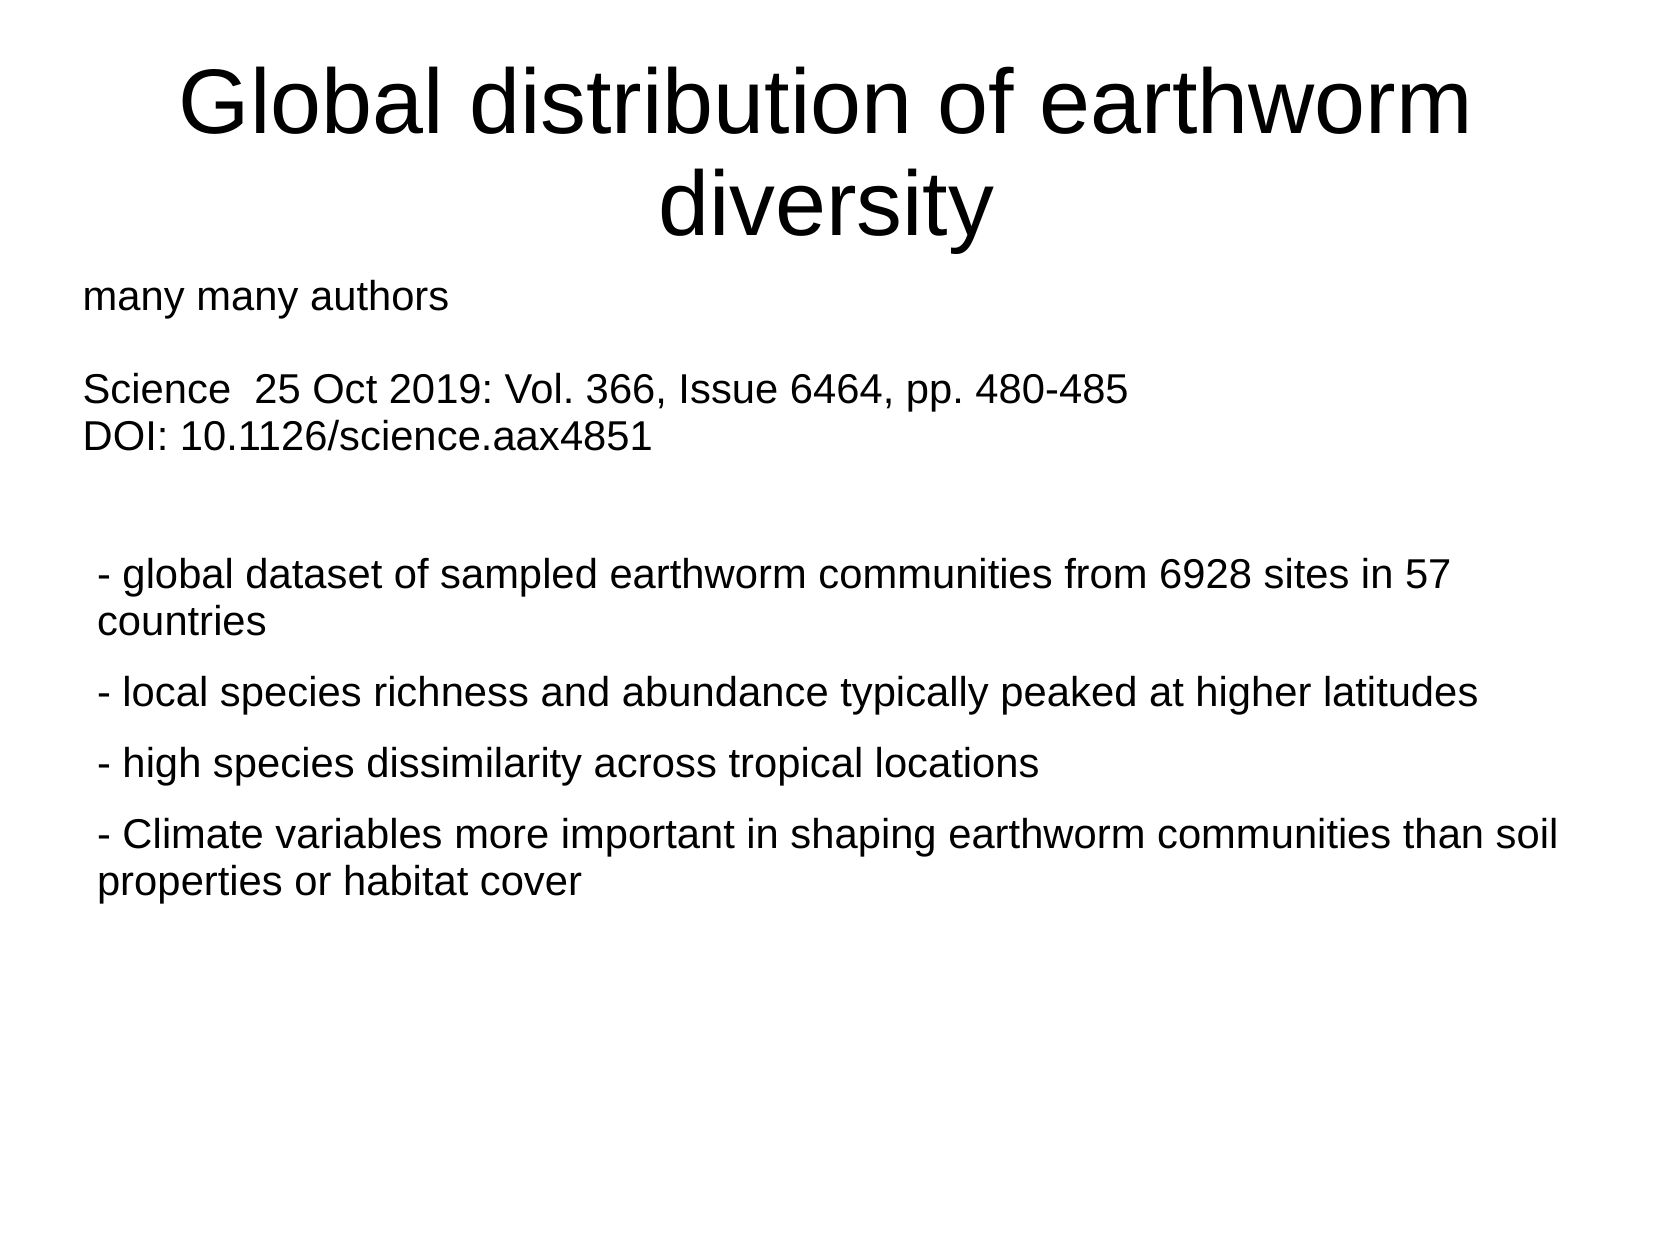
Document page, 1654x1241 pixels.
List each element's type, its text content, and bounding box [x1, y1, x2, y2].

subtitle many many authors Science 25 Oct 2019: Vol. 366, Issue 6464, pp. 480-485 DOI: 10.1126/science.aax4851 [82, 224, 1571, 508]
title Global distribution of earthworm diversity [82, 49, 1571, 224]
text_box - global dataset of sampled earthworm communities from 6928 sites in 57 countries - local species richness and abundance typically peaked at higher latitudes - high species dissimilarity across tropical locations - Climate variables more important in shaping earthworm communities than soil properties or habitat cover [82, 543, 1595, 1054]
